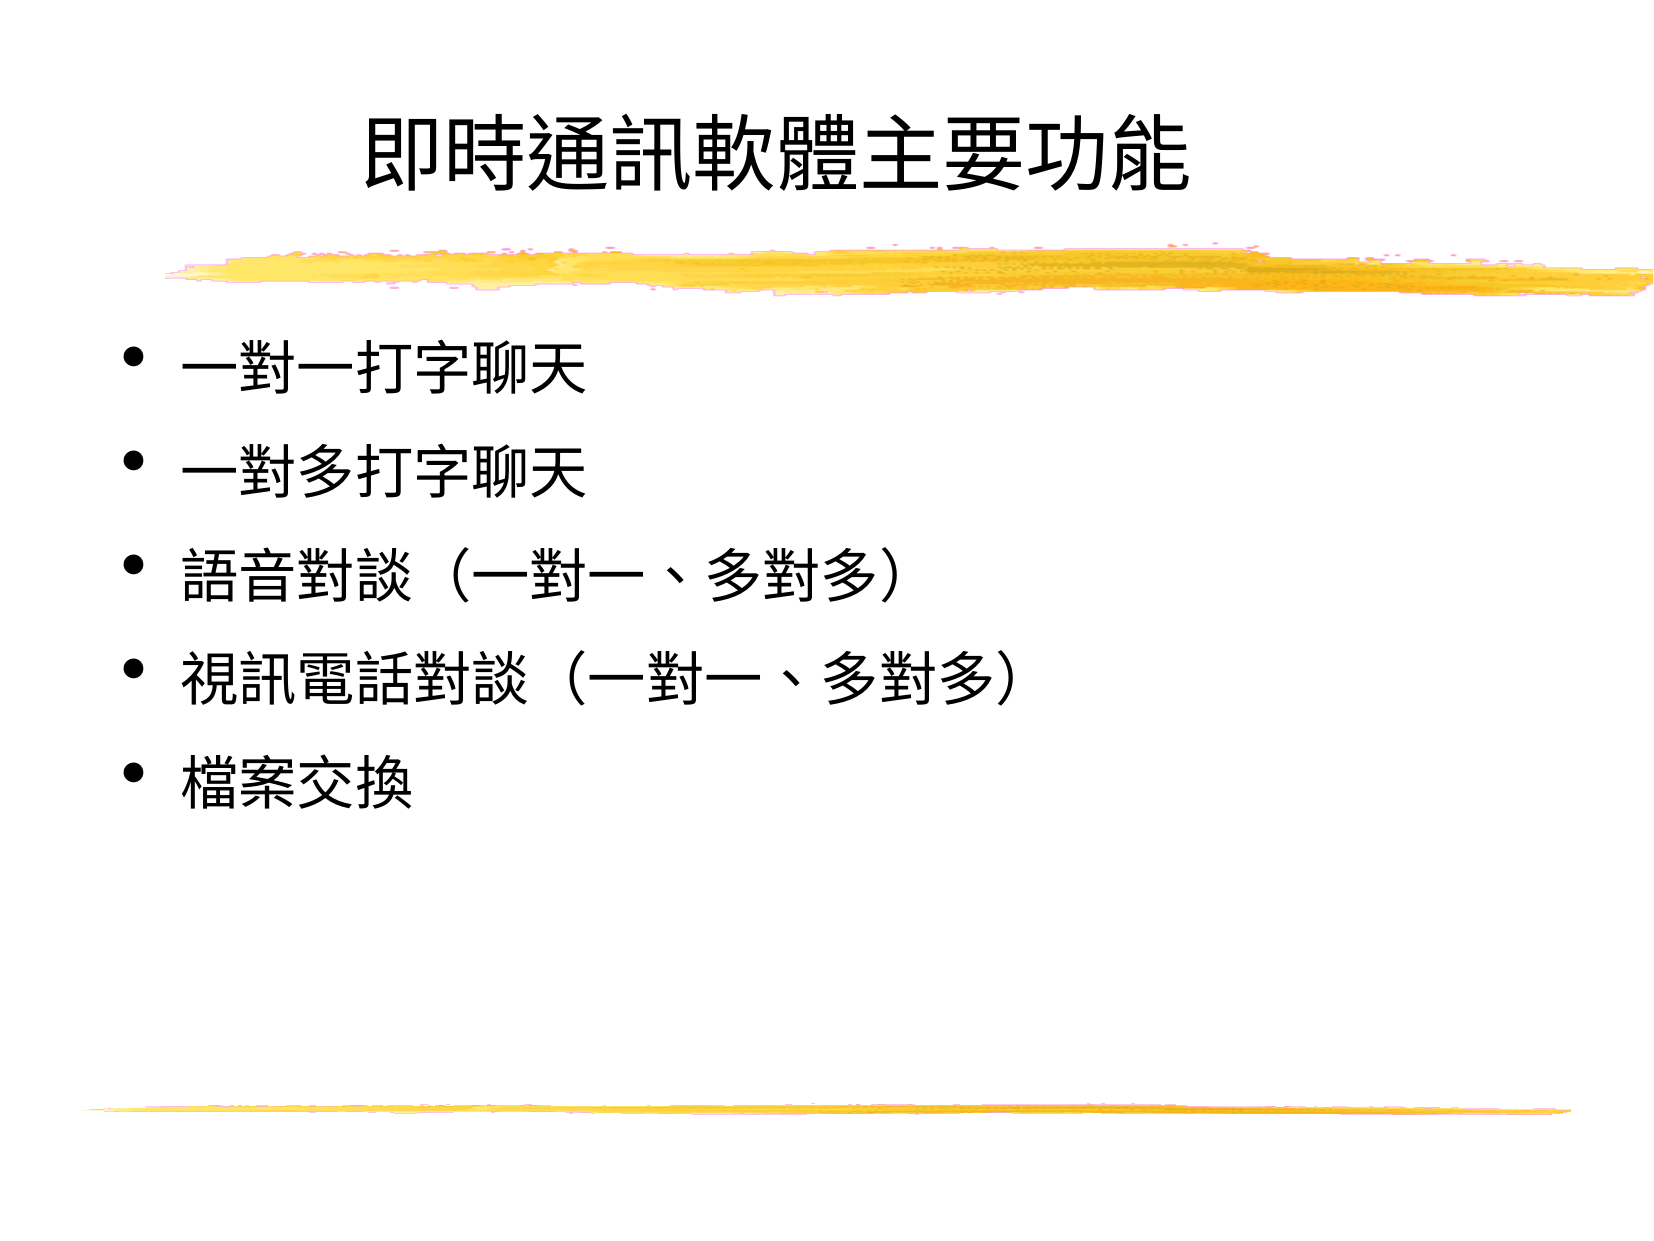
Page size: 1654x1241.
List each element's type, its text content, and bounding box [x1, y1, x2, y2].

list 一對一打字聊天 一對多打字聊天 語音對談（一對一、多對多） 視訊電話對談（一對一、多對多） 檔案交換 [124, 316, 1530, 1062]
picture [165, 237, 1654, 308]
picture [82, 1102, 1571, 1117]
title 即時通訊軟體主要功能 [73, 41, 1479, 249]
